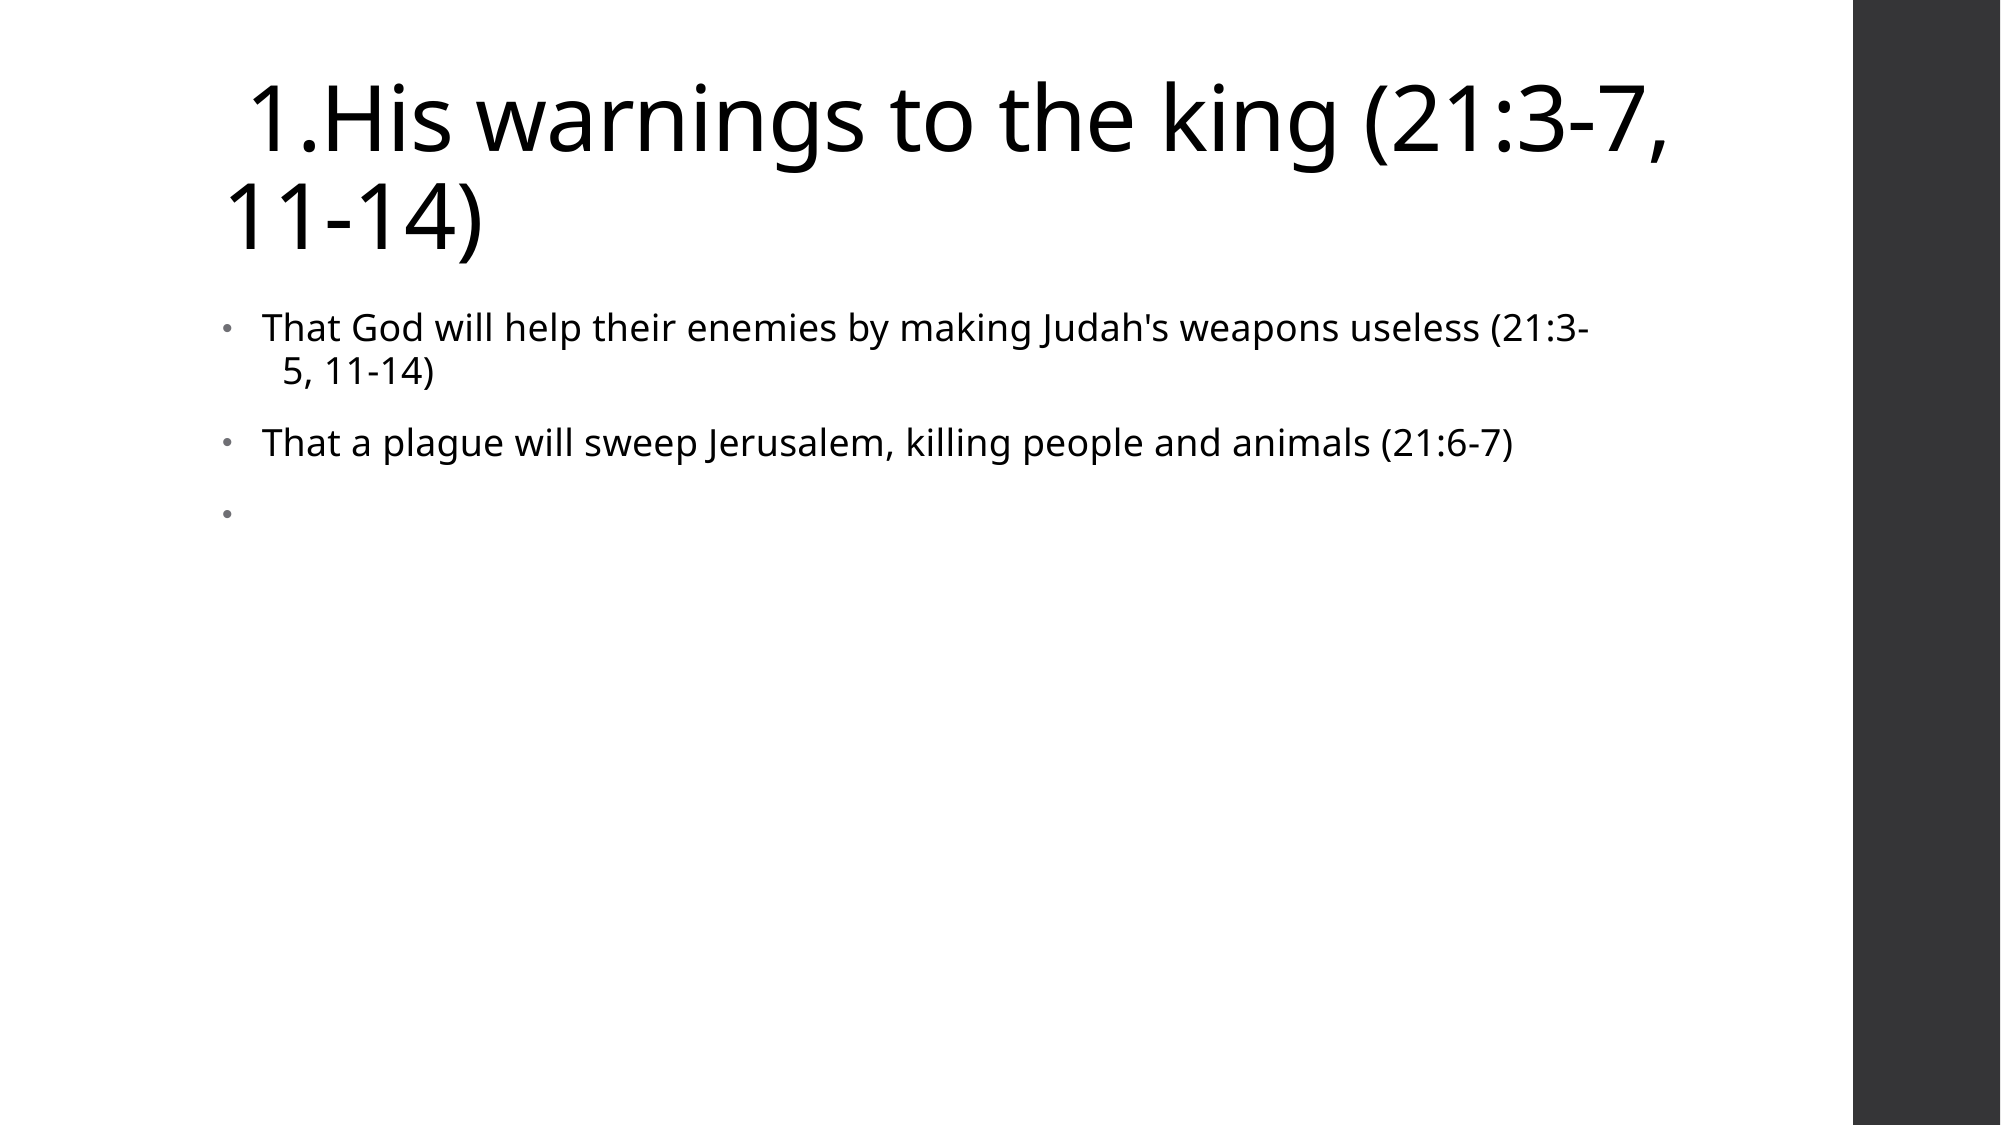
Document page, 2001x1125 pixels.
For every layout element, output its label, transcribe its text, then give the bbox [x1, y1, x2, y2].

list That God will help their enemies by making Judah's weapons useless (21:3-5, 11-14) That a plague will sweep Jerusalem, killing people and animals (21:6-7) [206, 299, 1617, 1014]
title 1.His warnings to the king (21:3-7, 11-14) [206, 60, 1797, 278]
